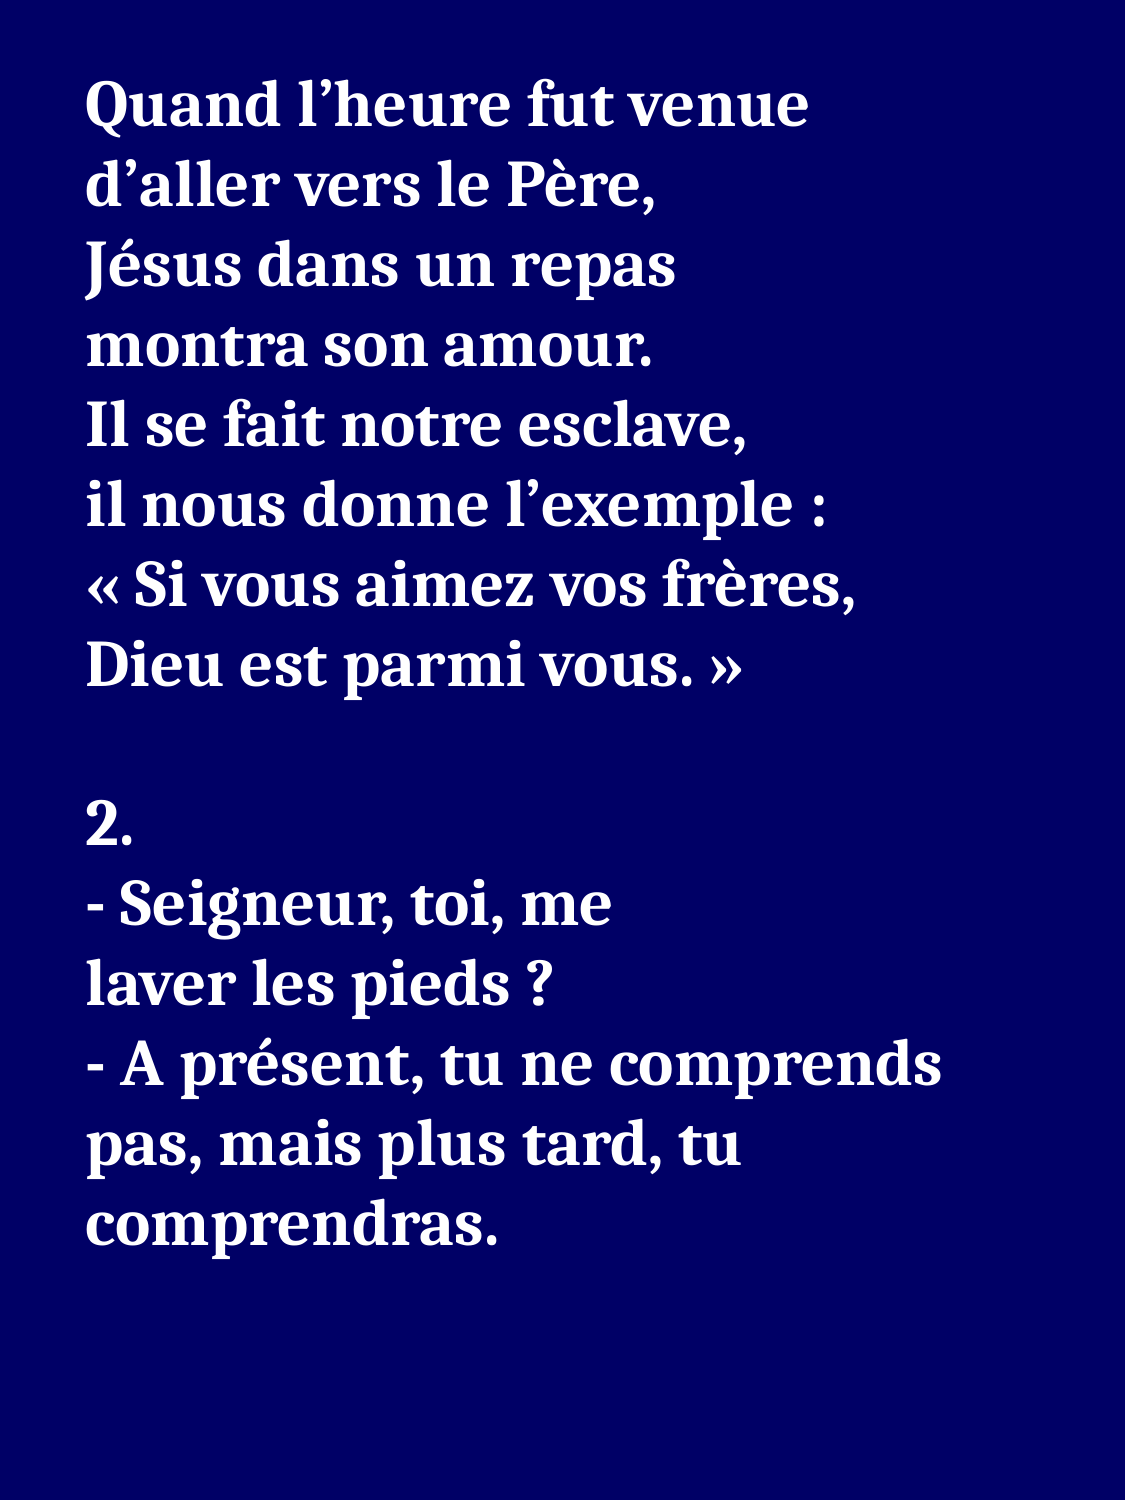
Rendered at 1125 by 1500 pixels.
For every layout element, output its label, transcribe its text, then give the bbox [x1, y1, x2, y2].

text_box Quand l’heure fut venue d’aller vers le Père, Jésus dans un repas montra son amour. Il se fait notre esclave, il nous donne l’exemple : « Si vous aimez vos frères, Dieu est parmi vous. » 2. - Seigneur, toi, me laver les pieds ? - A présent, tu ne comprends pas, mais plus tard, tu comprendras. [70, 0, 1038, 1434]
